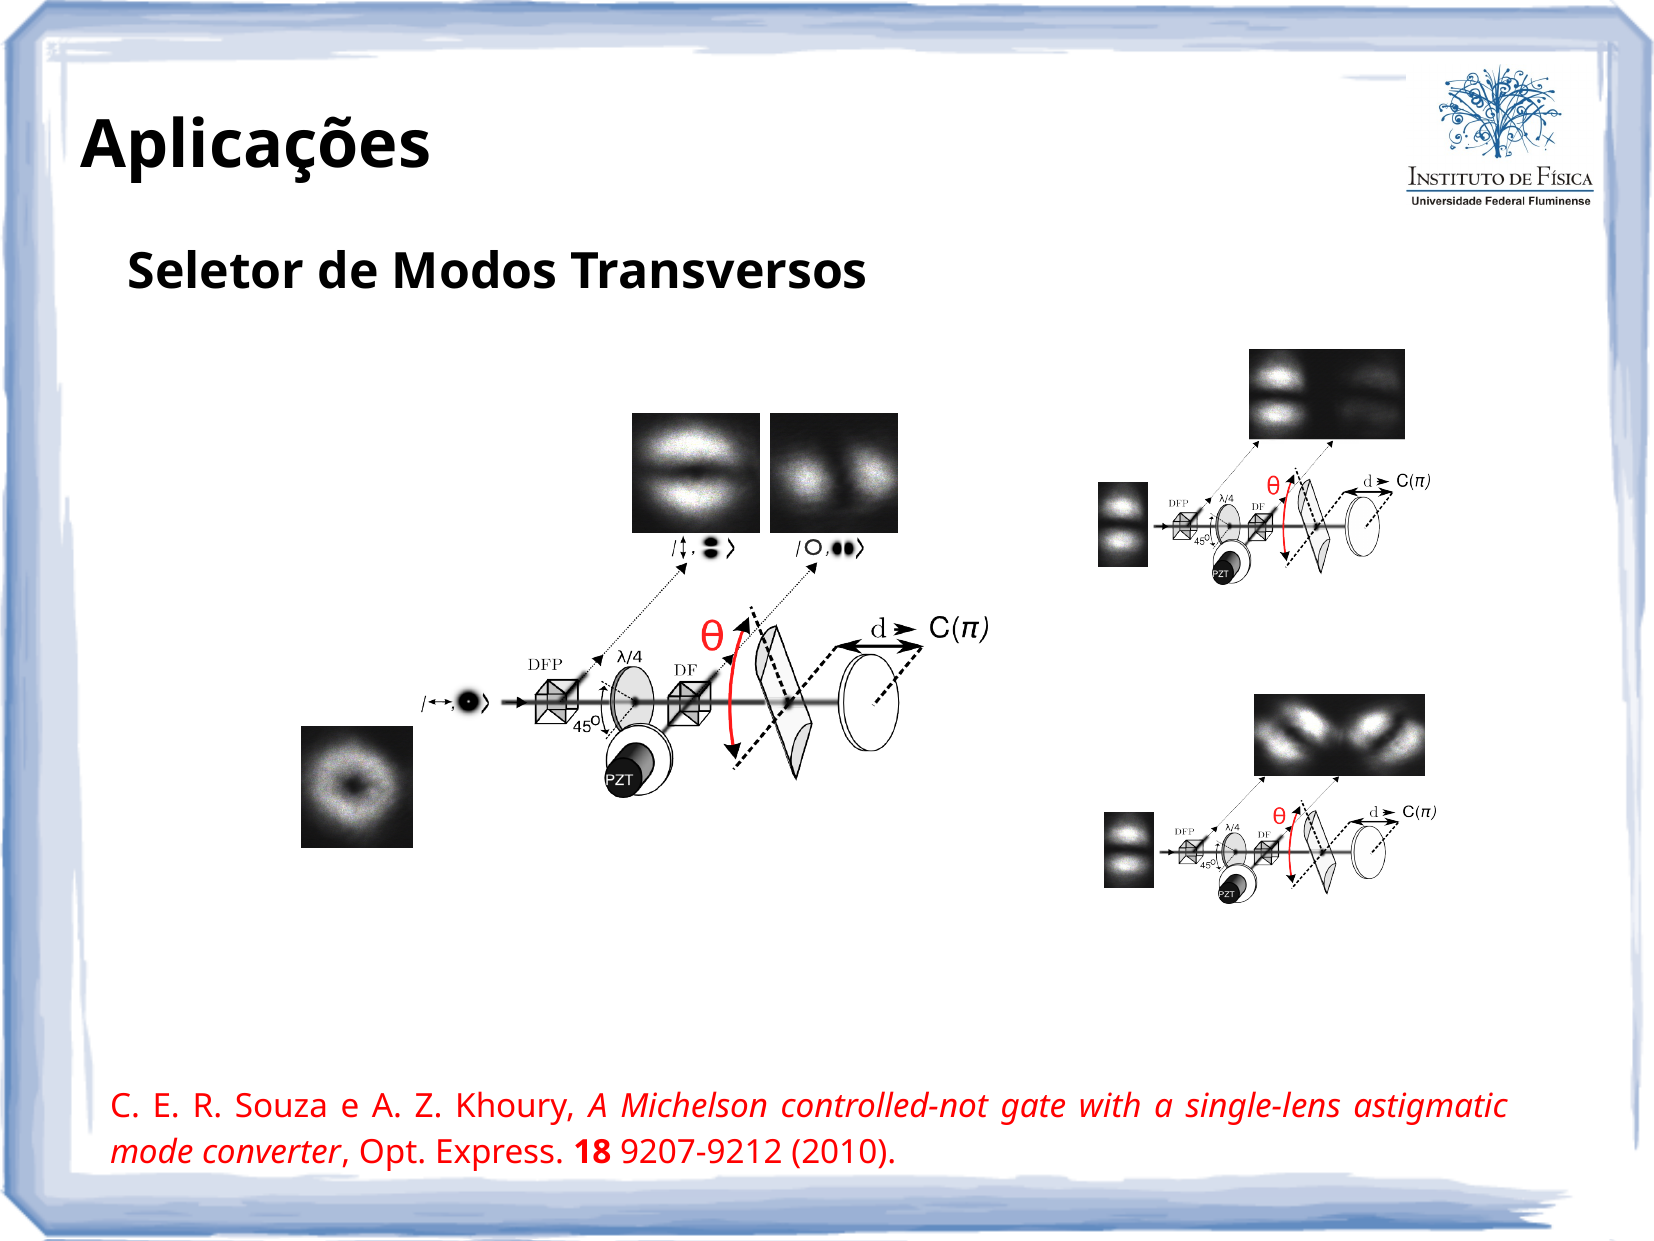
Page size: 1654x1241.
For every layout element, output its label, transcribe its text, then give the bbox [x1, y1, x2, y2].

text_box Seletor de Modos Transversos [112, 227, 1589, 452]
text_box C. E. R. Souza e A. Z. Khoury, A Michelson controlled-not gate with a single-lens astigmatic mode converter, Opt. Express. 18 9207-9212 (2010). [95, 1075, 1524, 1182]
picture [0, 0, 1654, 1241]
text_box Aplicações [65, 88, 458, 181]
